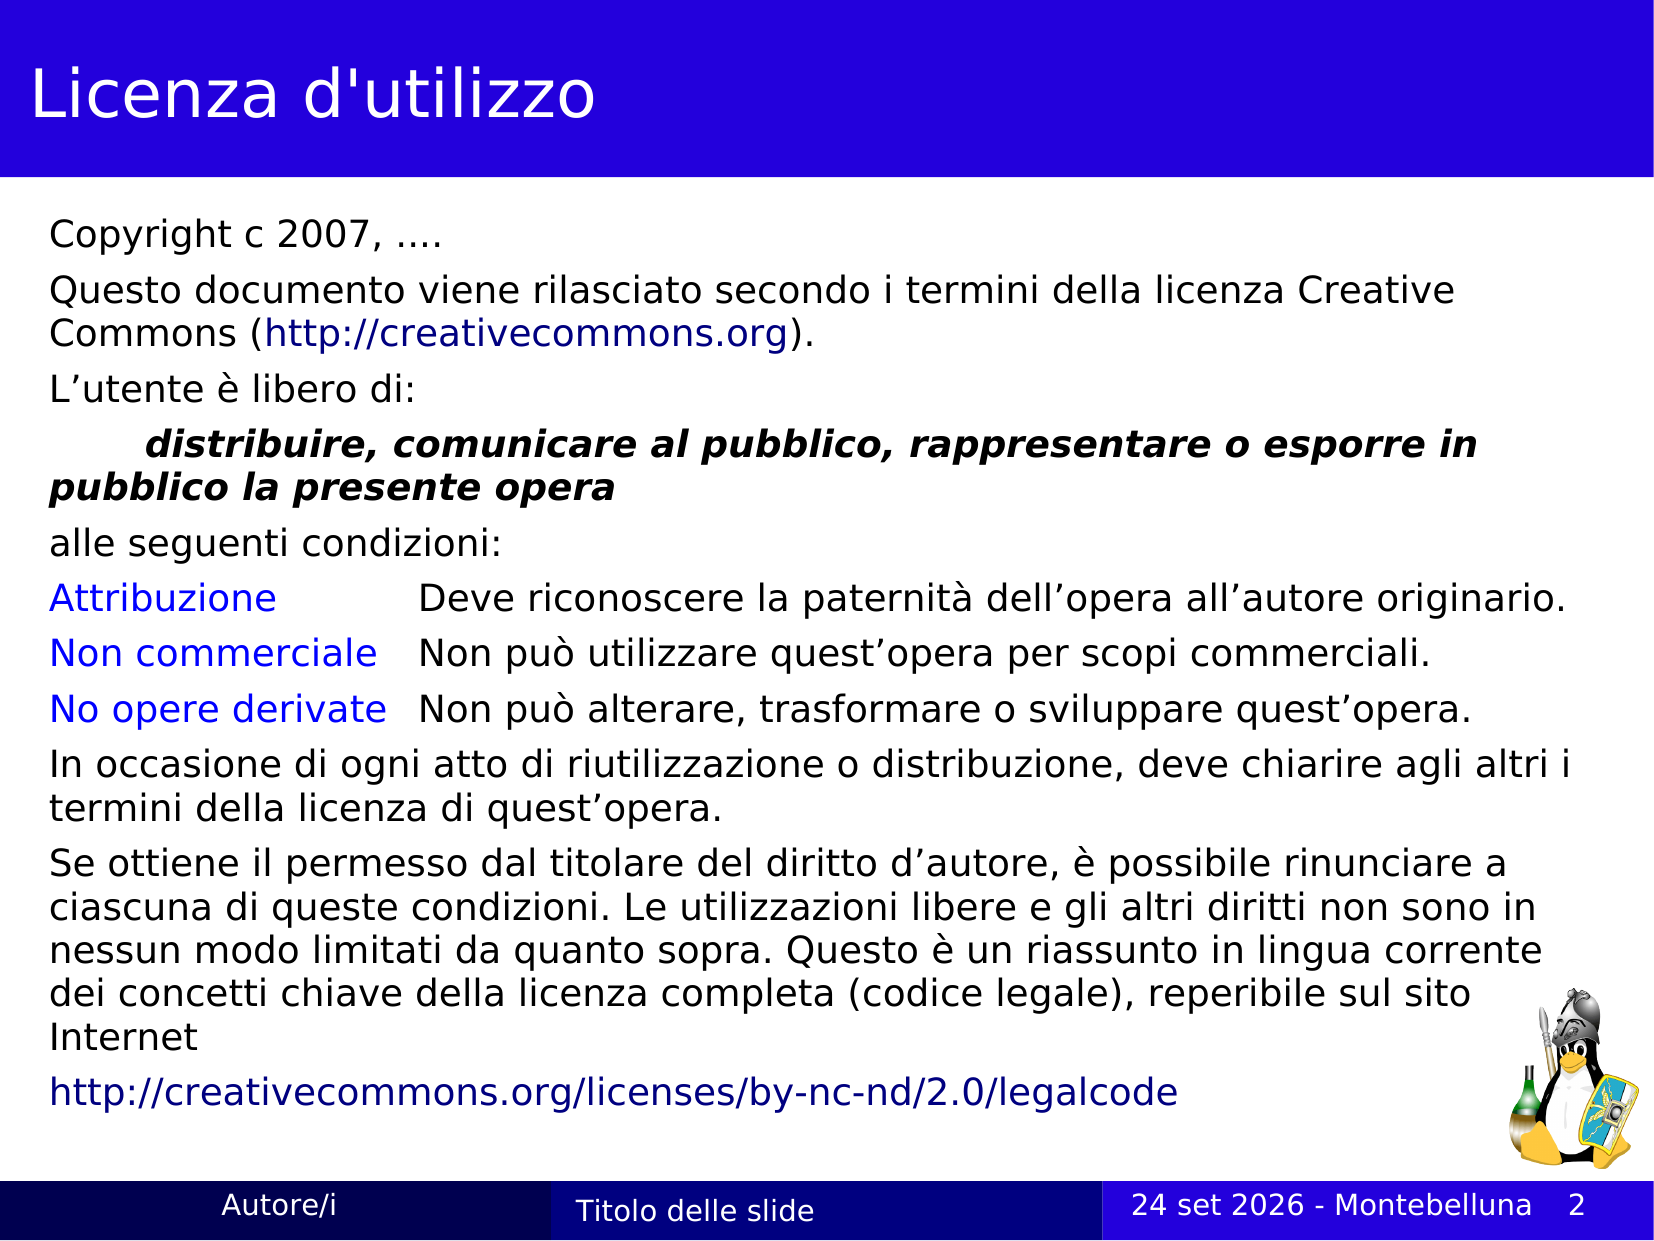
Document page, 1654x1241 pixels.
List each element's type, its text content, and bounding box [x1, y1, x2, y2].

title Licenza d'utilizzo [29, 0, 1518, 198]
picture [1509, 988, 1639, 1169]
text_box Copyright c 2007, .... Questo documento viene rilasciato secondo i termini della licenza Creative Commons (http://creativecommons.org). L’utente è libero di: distribuire, comunicare al pubblico, rappresentare o esporre in pubblico la presente opera alle seguenti condizioni: Attribuzione Deve riconoscere la paternità dell’opera all’autore originario. Non commerciale Non può utilizzare quest’opera per scopi commerciali. No opere derivate Non può alterare, trasformare o sviluppare quest’opera. In occasione di ogni atto di riutilizzazione o distribuzione, deve chiarire agli altri i termini della licenza di quest’opera. Se ottiene il permesso dal titolare del diritto d’autore, è possibile rinunciare a ciascuna di queste condizioni. Le utilizzazioni libere e gli altri diritti non sono in nessun modo limitati da quanto sopra. Questo è un riassunto in lingua corrente dei concetti chiave della licenza completa (codice legale), reperibile sul sito Internet http://creativecommons.org/licenses/by-nc-nd/2.0/legalcode [34, 205, 1595, 1152]
